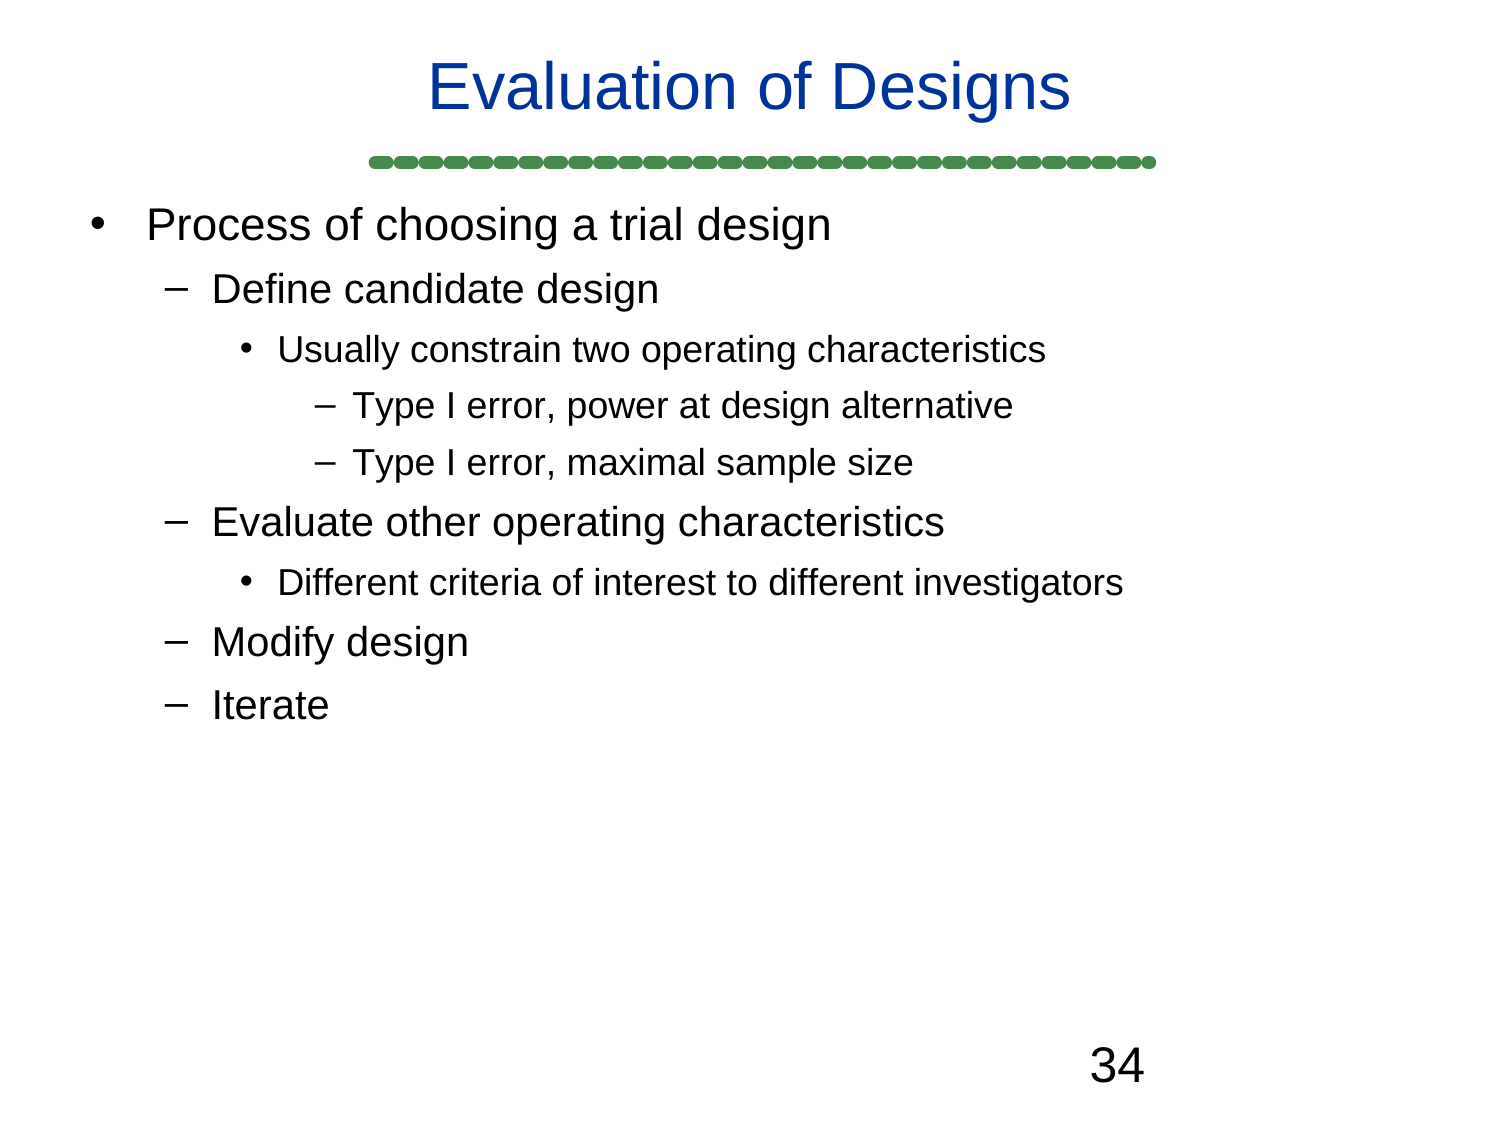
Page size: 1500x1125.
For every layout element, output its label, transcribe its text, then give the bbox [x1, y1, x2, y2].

title Evaluation of Designs [37, 24, 1463, 141]
list Process of choosing a trial design Define candidate design Usually constrain two operating characteristics Type I error, power at design alternative Type I error, maximal sample size Evaluate other operating characteristics Different criteria of interest to different investigators Modify design Iterate [75, 187, 1426, 1050]
